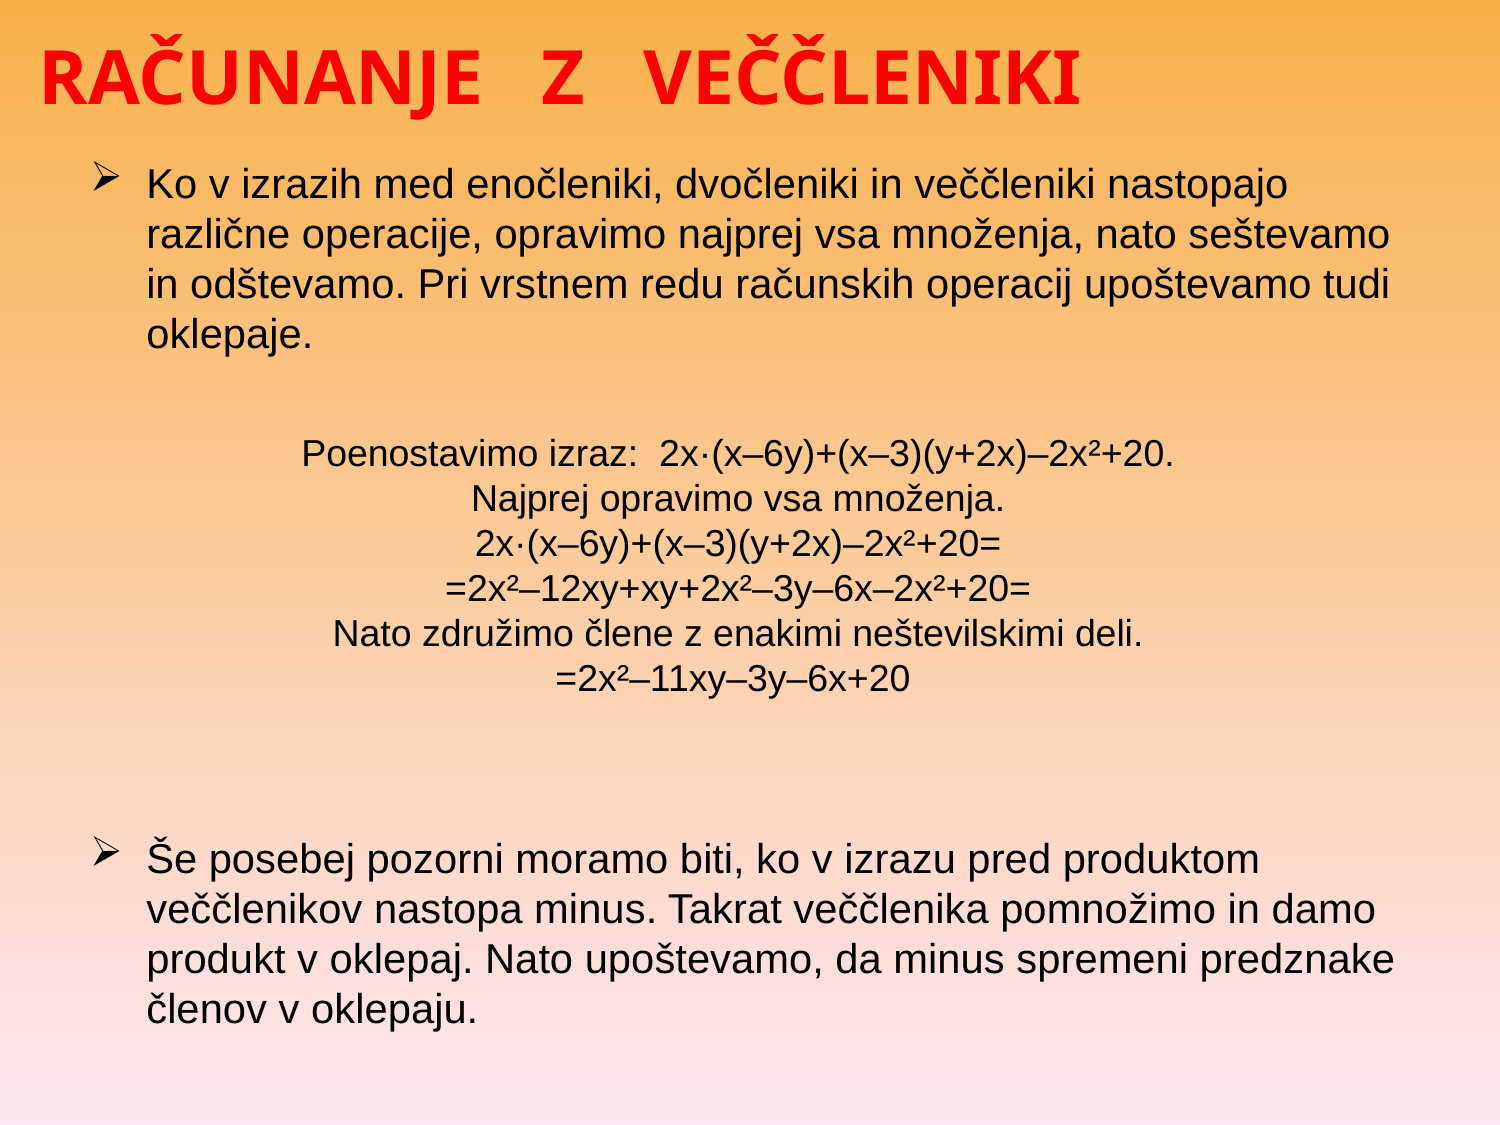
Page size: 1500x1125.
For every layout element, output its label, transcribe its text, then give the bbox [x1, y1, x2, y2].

title RAČUNANJE Z VEČČLENIKI [0, 0, 1152, 149]
text_box Poenostavimo izraz: 2x·(x–6y)+(x–3)(y+2x)–2x²+20. Najprej opravimo vsa množenja. 2x·(x–6y)+(x–3)(y+2x)–2x²+20= =2x²–12xy+xy+2x²–3y–6x–2x²+20= Nato združimo člene z enakimi neštevilskimi deli. =2x²–11xy–3y–6x+20 [53, 421, 1424, 706]
list Ko v izrazih med enočleniki, dvočleniki in veččleniki nastopajo različne operacije, opravimo najprej vsa množenja, nato seštevamo in odštevamo. Pri vrstnem redu računskih operacij upoštevamo tudi oklepaje. Še posebej pozorni moramo biti, ko v izrazu pred produktom veččlenikov nastopa minus. Takrat veččlenika pomnožimo in damo produkt v oklepaj. Nato upoštevamo, da minus spremeni predznake členov v oklepaju. [75, 148, 1425, 1005]
